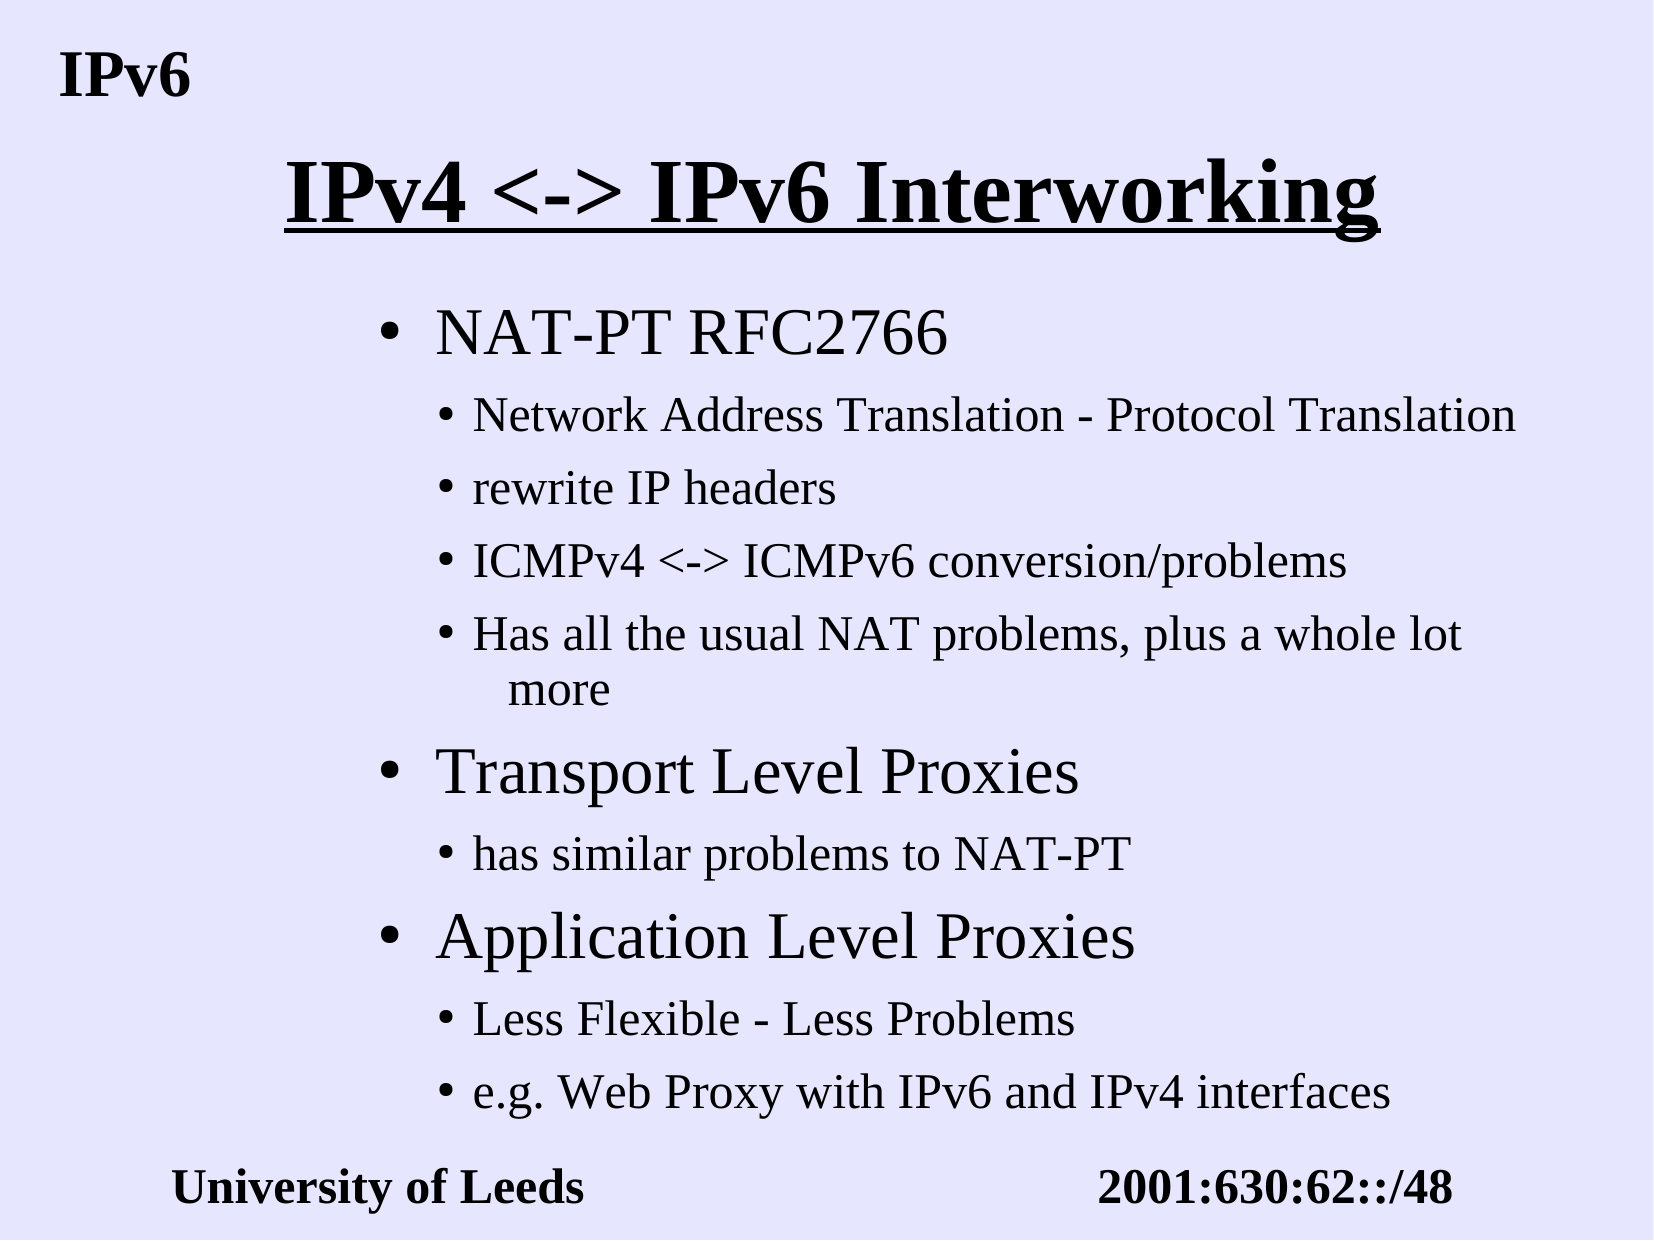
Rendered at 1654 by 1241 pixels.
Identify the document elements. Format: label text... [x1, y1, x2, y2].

list NAT-PT RFC2766 Network Address Translation - Protocol Translation rewrite IP headers ICMPv4 <-> ICMPv6 conversion/problems Has all the usual NAT problems, plus a whole lot more Transport Level Proxies has similar problems to NAT-PT Application Level Proxies Less Flexible - Less Problems e.g. Web Proxy with IPv6 and IPv4 interfaces [82, 295, 1571, 1121]
title IPv4 <-> IPv6 Interworking [88, 88, 1577, 296]
